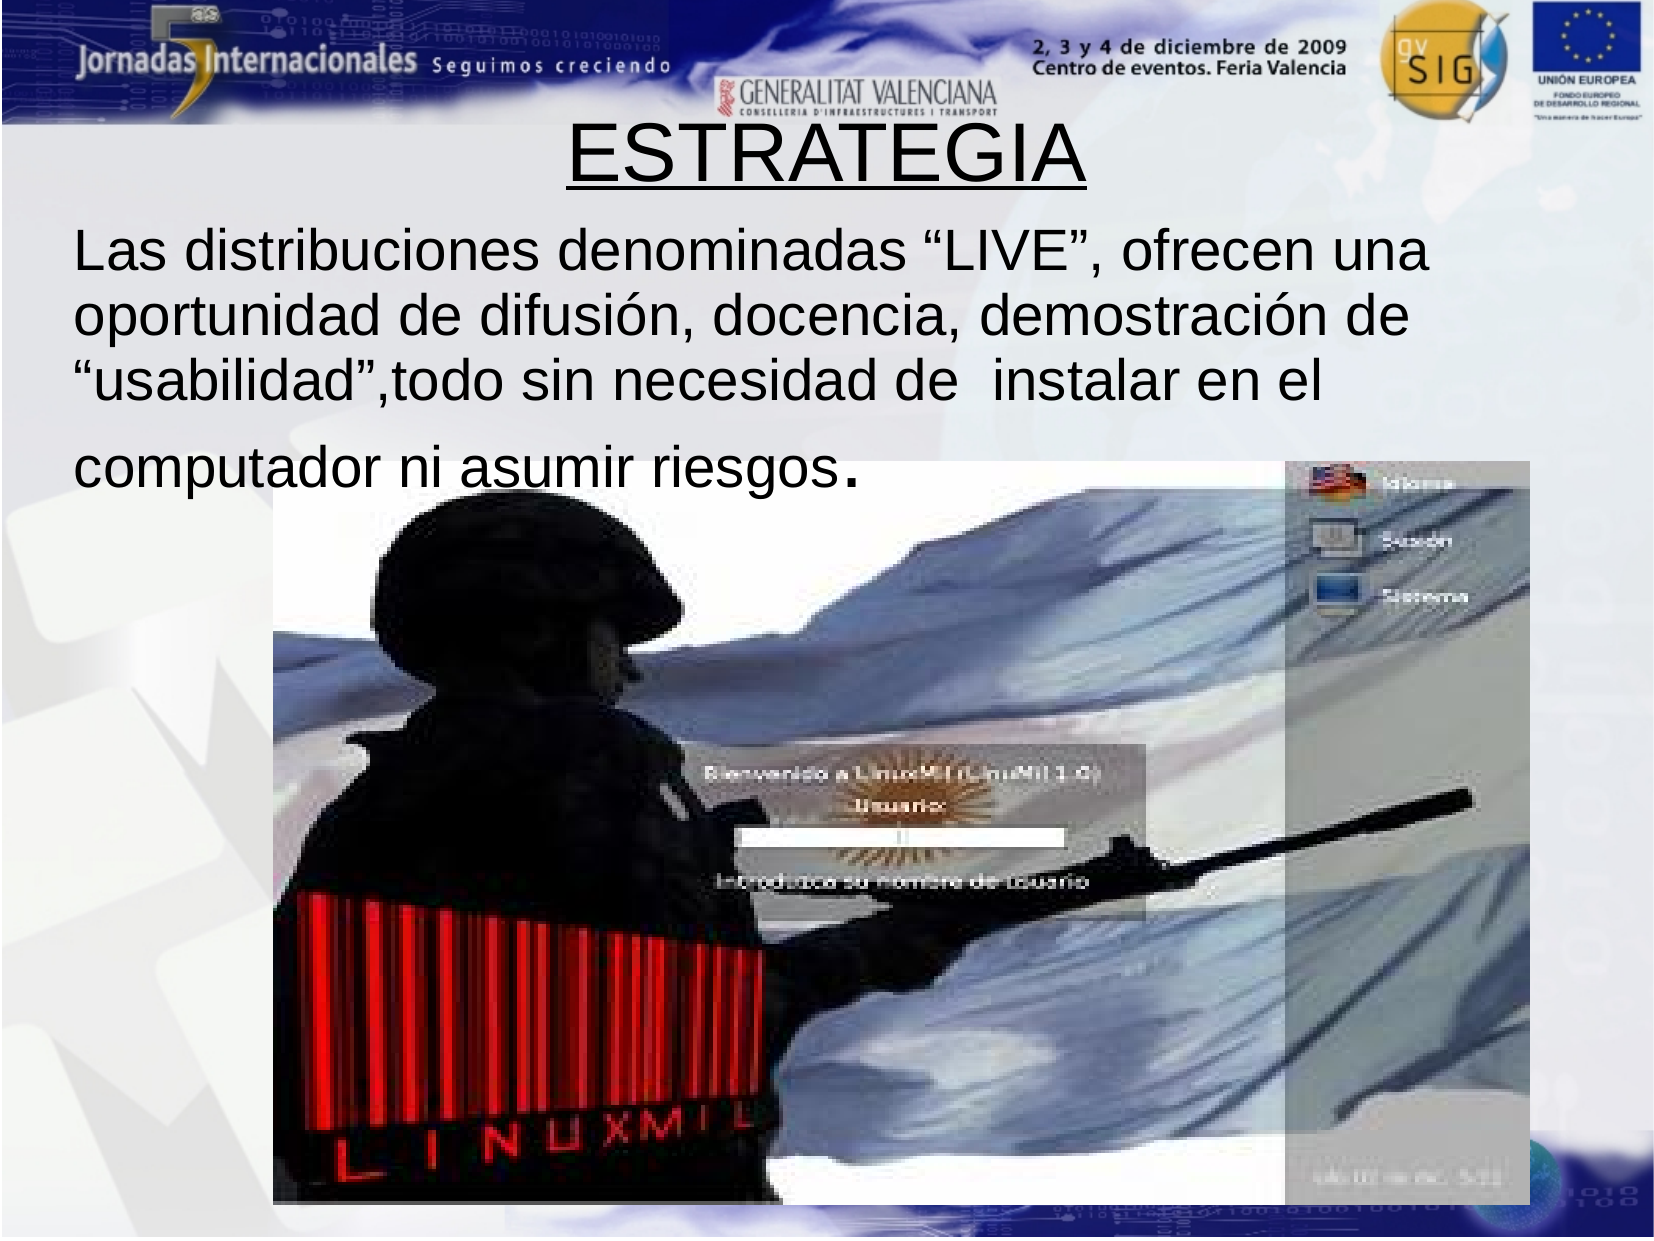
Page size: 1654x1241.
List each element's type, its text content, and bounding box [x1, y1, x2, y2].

picture [2, 0, 1654, 1237]
list Las distribuciones denominadas “LIVE”, ofrecen una oportunidad de difusión, docencia, demostración de “usabilidad”,todo sin necesidad de instalar en el computador ni asumir riesgos. [59, 209, 1645, 544]
title ESTRATEGIA [82, 62, 1571, 243]
